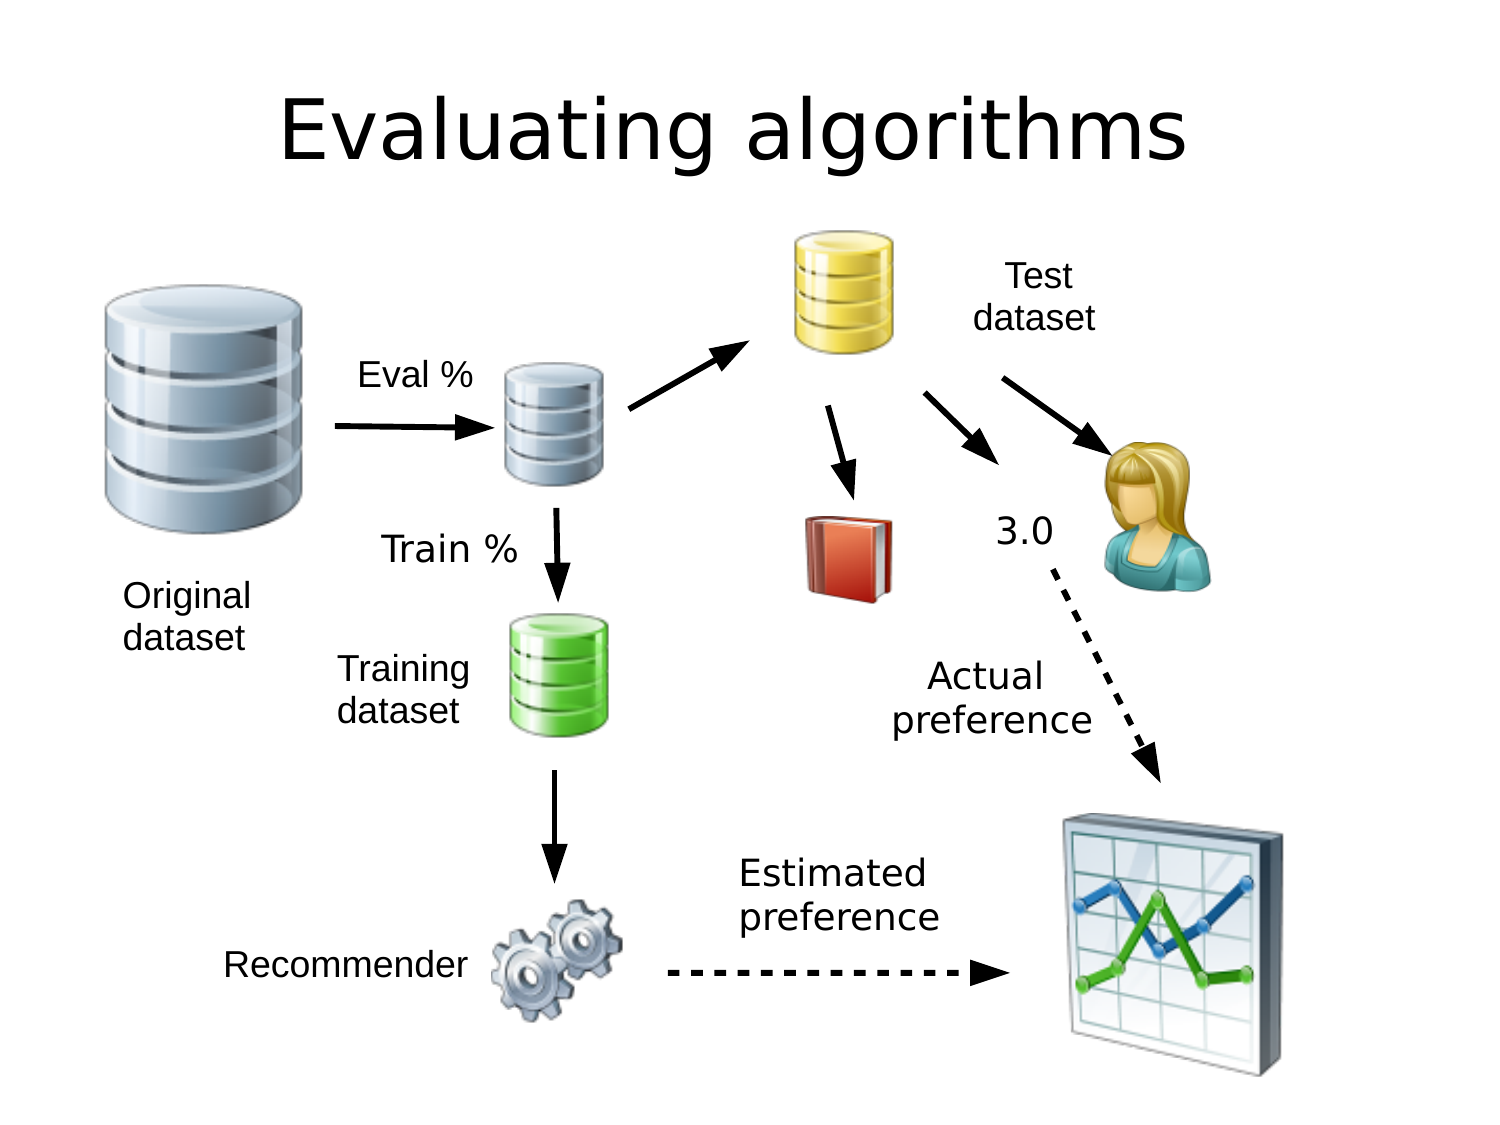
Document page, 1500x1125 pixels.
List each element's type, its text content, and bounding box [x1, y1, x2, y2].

picture [797, 516, 910, 605]
text_box Actual preference [876, 647, 1109, 750]
text_box Original dataset [107, 567, 267, 667]
text_box Test dataset [958, 247, 1111, 347]
picture [502, 610, 636, 744]
text_box Recommender [208, 935, 484, 993]
text_box Evaluating algorithms [262, 75, 1206, 187]
picture [1084, 442, 1260, 594]
text_box Training dataset [322, 639, 486, 739]
picture [89, 277, 357, 545]
text_box 3.0 [980, 502, 1070, 561]
text_box Train % [366, 520, 535, 580]
picture [1051, 813, 1319, 1081]
picture [491, 894, 625, 1029]
text_box Eval % [357, 346, 489, 403]
picture [787, 227, 921, 361]
picture [497, 359, 631, 493]
text_box Estimated preference [723, 844, 957, 947]
